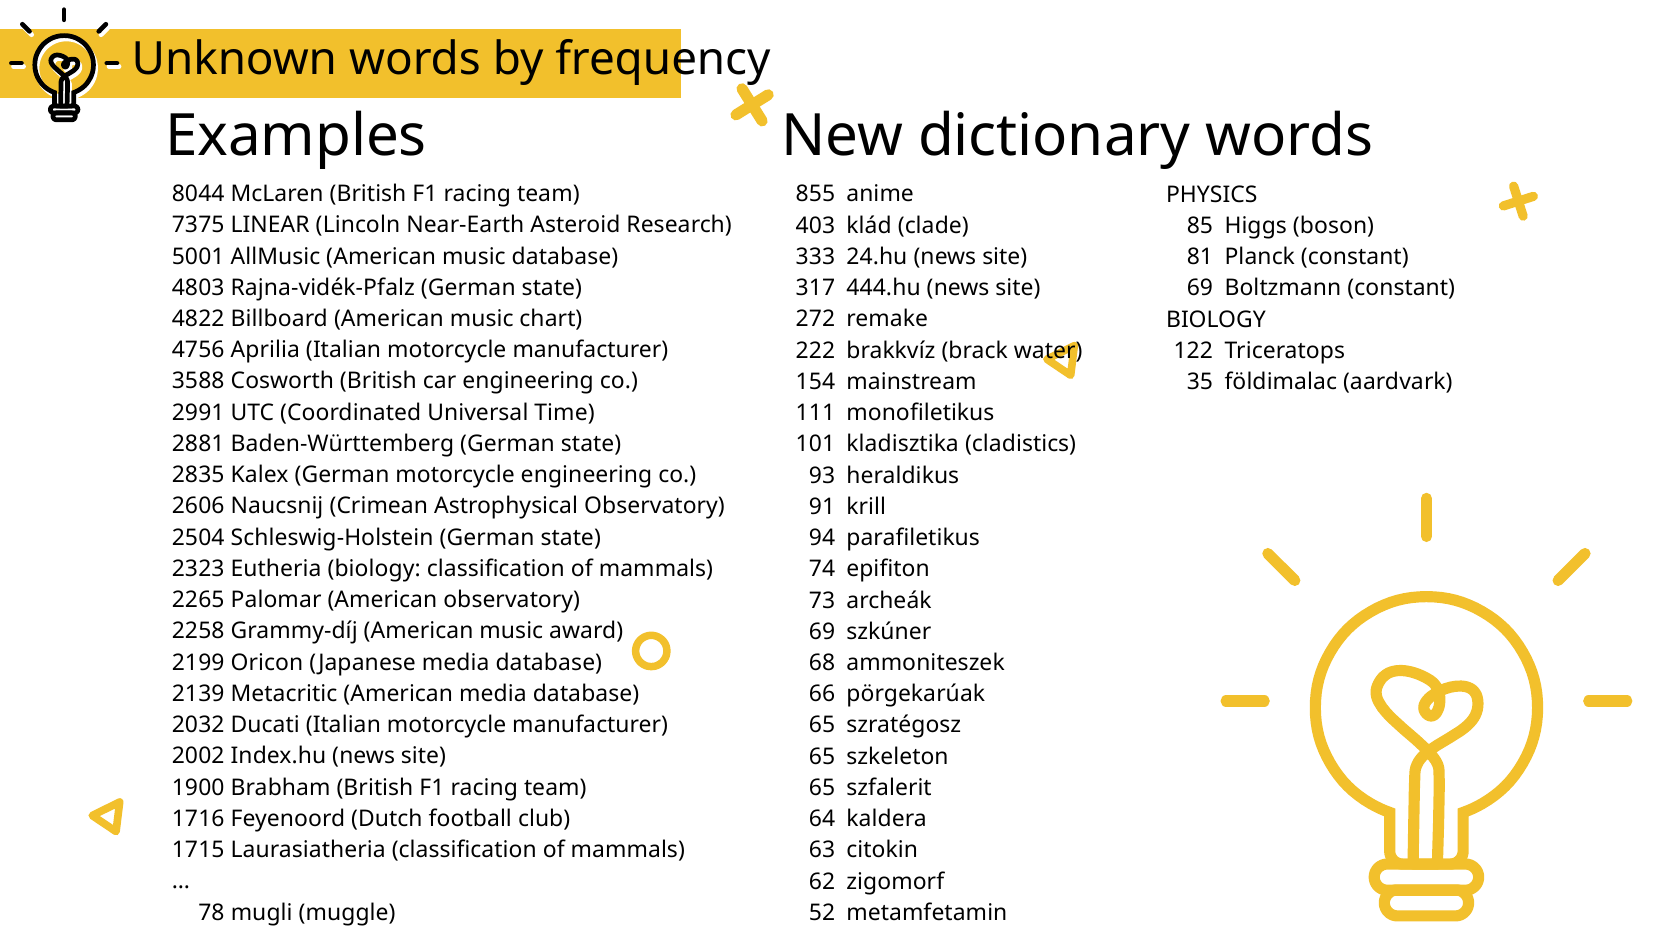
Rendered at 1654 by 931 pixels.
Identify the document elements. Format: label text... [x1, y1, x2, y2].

title Unknown words by frequency [131, 0, 863, 119]
text_box 8044 McLaren (British F1 racing team) 7375 LINEAR (Lincoln Near-Earth Asteroid Research) 5001 AllMusic (American music database) 4803 Rajna-vidék-Pfalz (German state) 4822 Billboard (American music chart) 4756 Aprilia (Italian motorcycle manufacturer) 3588 Cosworth (British car engineering co.) 2991 UTC (Coordinated Universal Time) 2881 Baden-Württemberg (German state) 2835 Kalex (German motorcycle engineering co.) 2606 Naucsnij (Crimean Astrophysical Observatory) 2504 Schleswig-Holstein (German state) 2323 Eutheria (biology: classification of mammals) 2265 Palomar (American observatory) 2258 Grammy-díj (American music award) 2199 Oricon (Japanese media database) 2139 Metacritic (American media database) 2032 Ducati (Italian motorcycle manufacturer) 2002 Index.hu (news site) 1900 Brabham (British F1 racing team) 1716 Feyenoord (Dutch football club) 1715 Laurasiatheria (classification of mammals) … 0078 mugli (muggle) [171, 177, 736, 931]
title Examples New dictionary words [165, 88, 1501, 178]
text_box 855 anime 403 klád (clade) 333 24.hu (news site) 317 444.hu (news site) 272 remake 222 brakkvíz (brack water) 154 mainstream 111 monofiletikus 101 kladisztika (cladistics) 93 heraldikus 91 krill 94 parafiletikus 74 epifiton 73 archeák 69 szkúner 68 ammoniteszek 66 pörgekarúak 65 szratégosz 65 szkeleton 65 szfalerit 64 kaldera 63 citokin 62 zigomorf 52 metamfetamin [788, 177, 1166, 928]
text_box PHYSICS 85 Higgs (boson) 81 Planck (constant) 69 Boltzmann (constant) BIOLOGY 122 Triceratops 35 földimalac (aardvark) [1166, 177, 1654, 928]
